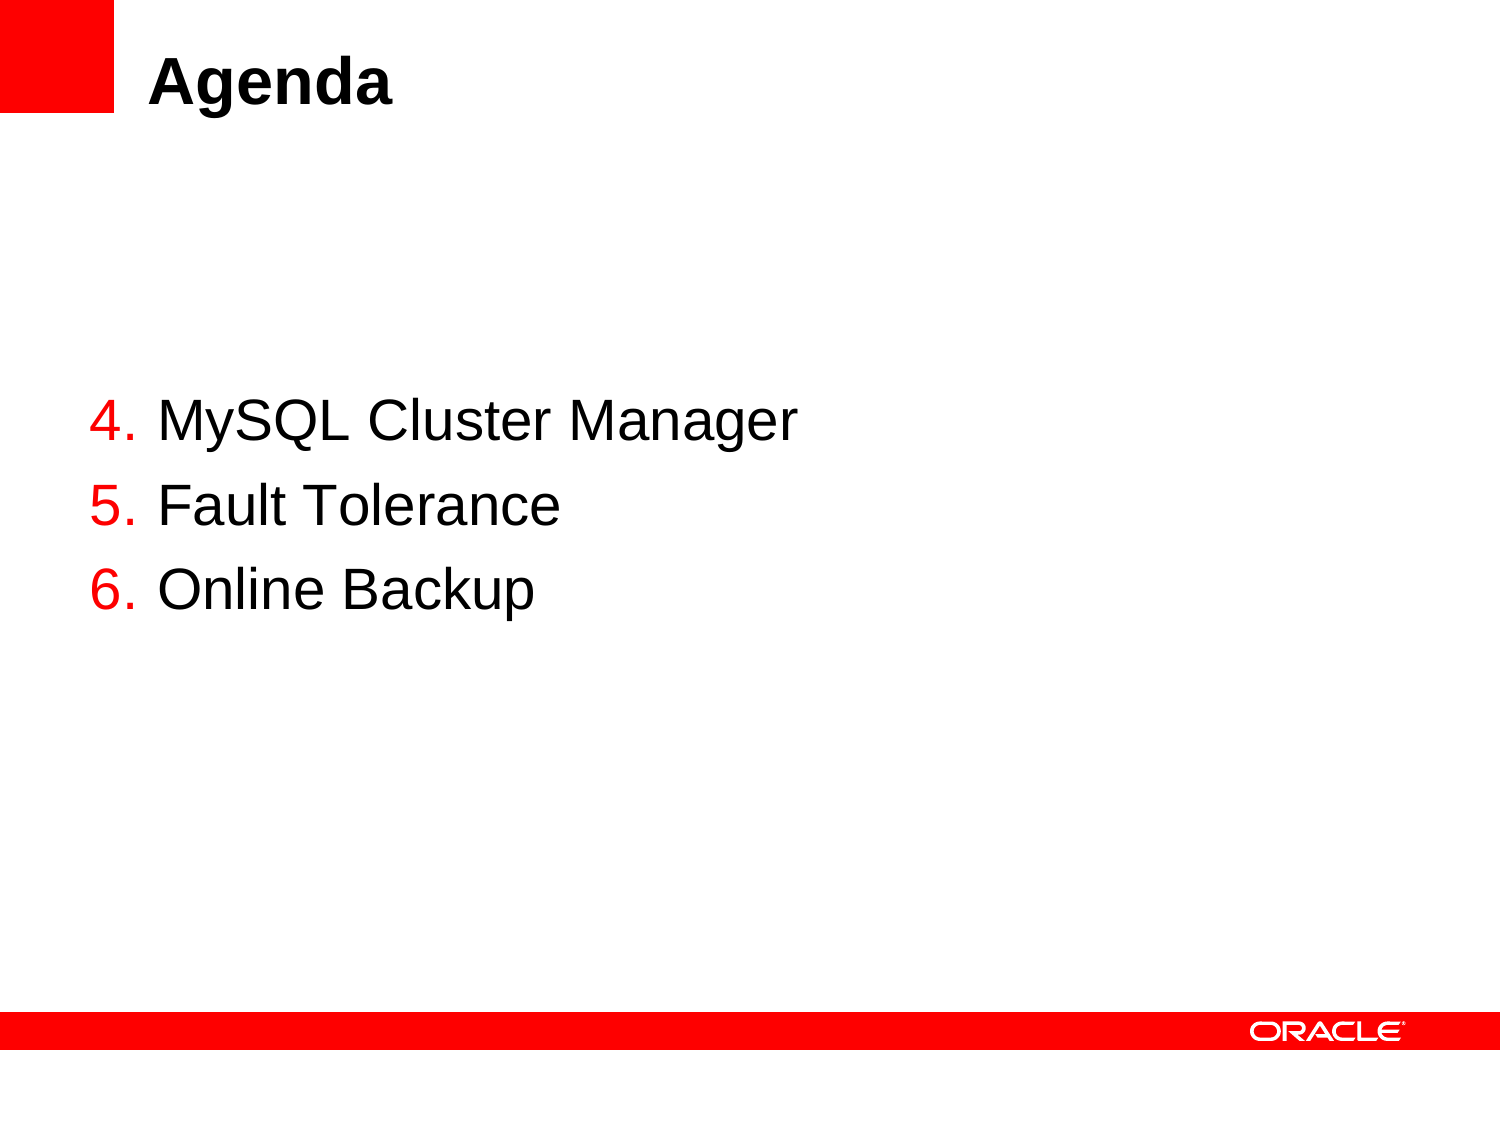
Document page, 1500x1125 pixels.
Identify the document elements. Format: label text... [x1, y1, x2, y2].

picture [0, 1012, 1500, 1050]
text_box MySQL Cluster Manager Fault Tolerance Online Backup [75, 375, 1375, 629]
title Agenda [147, 8, 1392, 119]
picture [0, 0, 114, 113]
